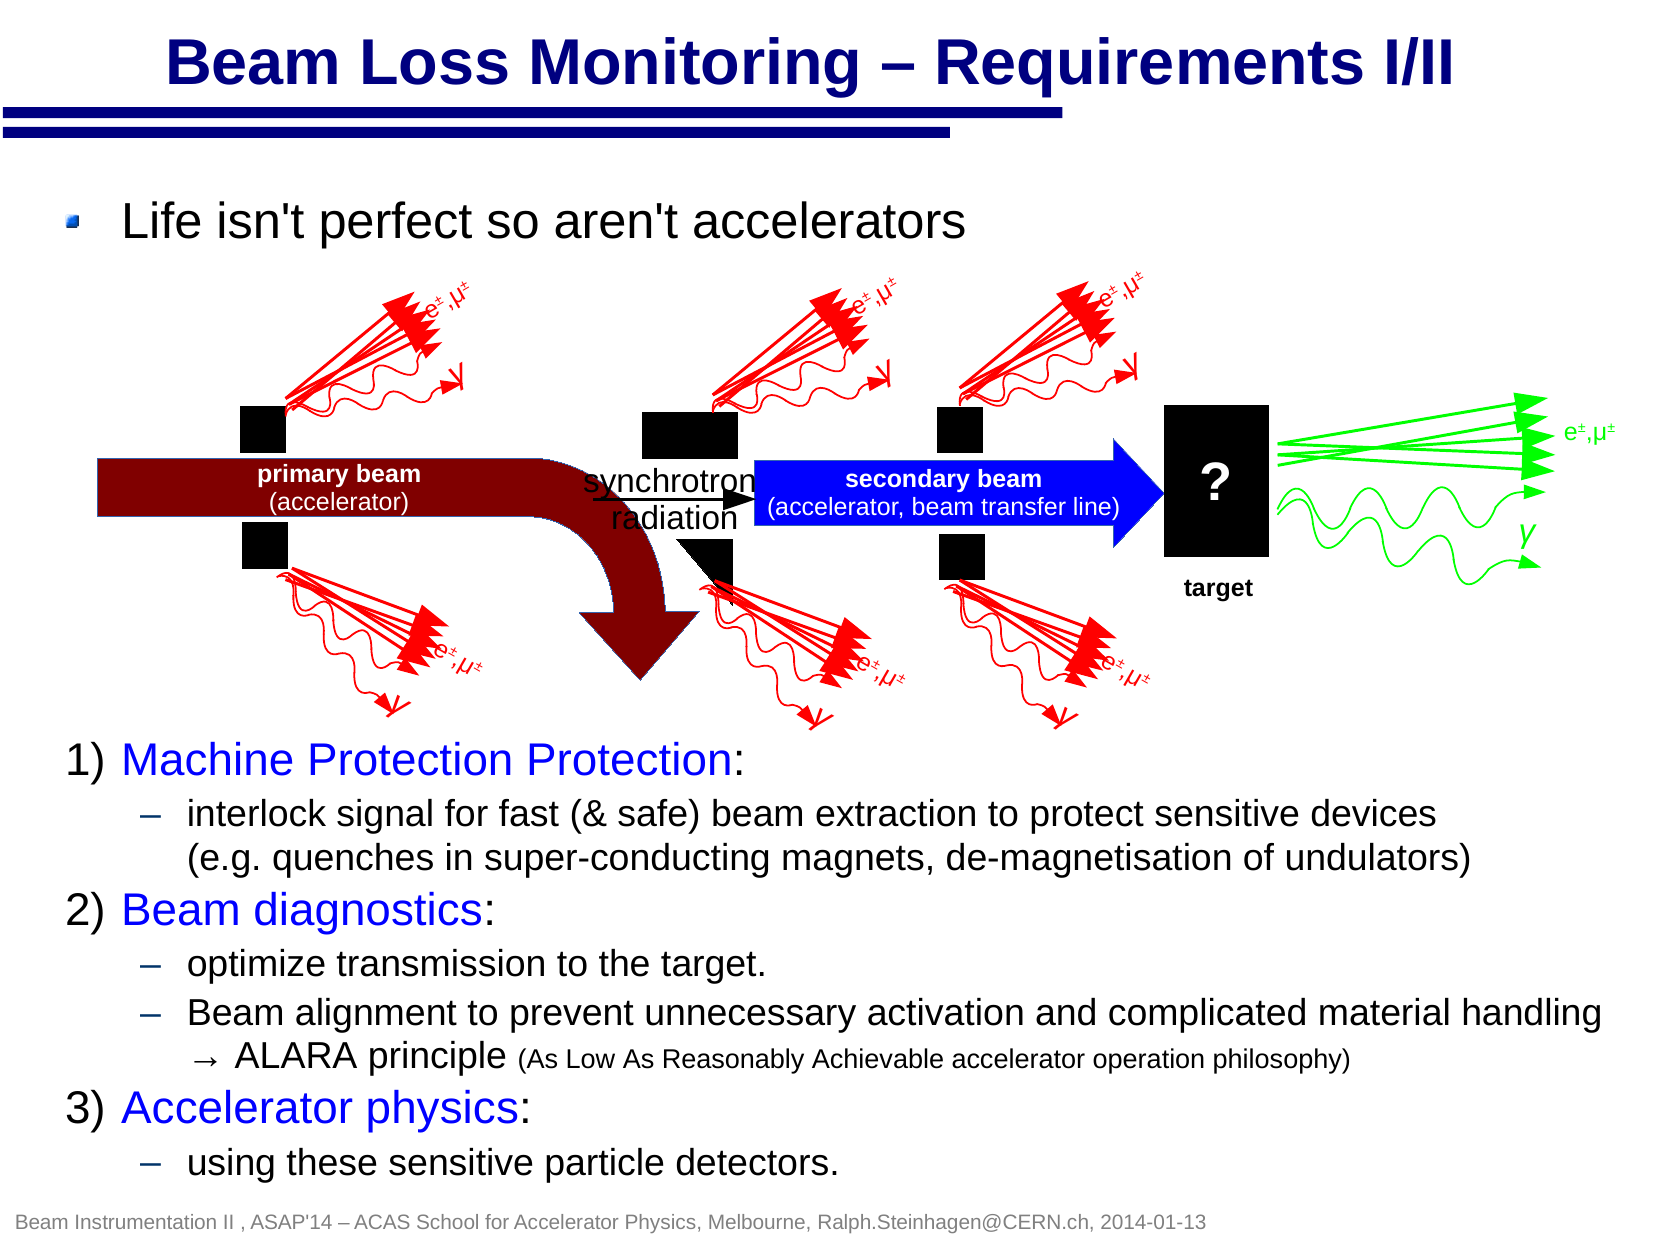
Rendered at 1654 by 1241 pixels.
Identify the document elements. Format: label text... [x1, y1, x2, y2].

text_box [97, 458, 242, 517]
text_box secondary beam (accelerator, beam transfer line) [754, 438, 1164, 548]
text_box e±,μ± [851, 633, 925, 701]
text_box e±,μ± [410, 258, 483, 325]
text_box γ [851, 335, 918, 404]
text_box [606, 488, 621, 498]
text_box [939, 534, 985, 580]
title Beam Loss Monitoring – Requirements I/II [165, 0, 1553, 124]
text_box target [1169, 566, 1269, 610]
text_box γ [789, 682, 856, 751]
text_box γ [1098, 328, 1165, 397]
text_box e±,μ± [1096, 632, 1170, 700]
text_box [240, 406, 286, 453]
text_box γ [1503, 505, 1551, 558]
text_box [937, 407, 983, 453]
list Life isn't perfect so aren't accelerators Machine Protection Protection: interlock signal for fast (& safe) beam extraction to protect sensitive devices (e.g. quenches in super-conducting magnets, de-magnetisation of undulators) Beam diagnostics: optimize transmission to the target. Beam alignment to prevent unnecessary activation and complicated material handling → ALARA principle (As Low As Reasonably Achievable accelerator operation philosophy) Accelerator physics: using these sensitive particle detectors. [65, 192, 1628, 1205]
text_box γ [423, 338, 491, 407]
text_box e±,μ± [428, 620, 502, 688]
text_box [642, 412, 738, 459]
text_box e±,μ± [1563, 402, 1623, 446]
text_box [242, 522, 288, 569]
text_box [626, 520, 635, 527]
text_box γ [366, 669, 434, 738]
text_box [676, 539, 733, 593]
text_box ? [1164, 405, 1269, 557]
text_box e±,μ± [837, 254, 910, 322]
text_box γ [1034, 681, 1101, 750]
text_box primary beam (accelerator) [242, 452, 436, 523]
text_box e±,μ± [1084, 247, 1157, 315]
text_box [436, 458, 700, 681]
